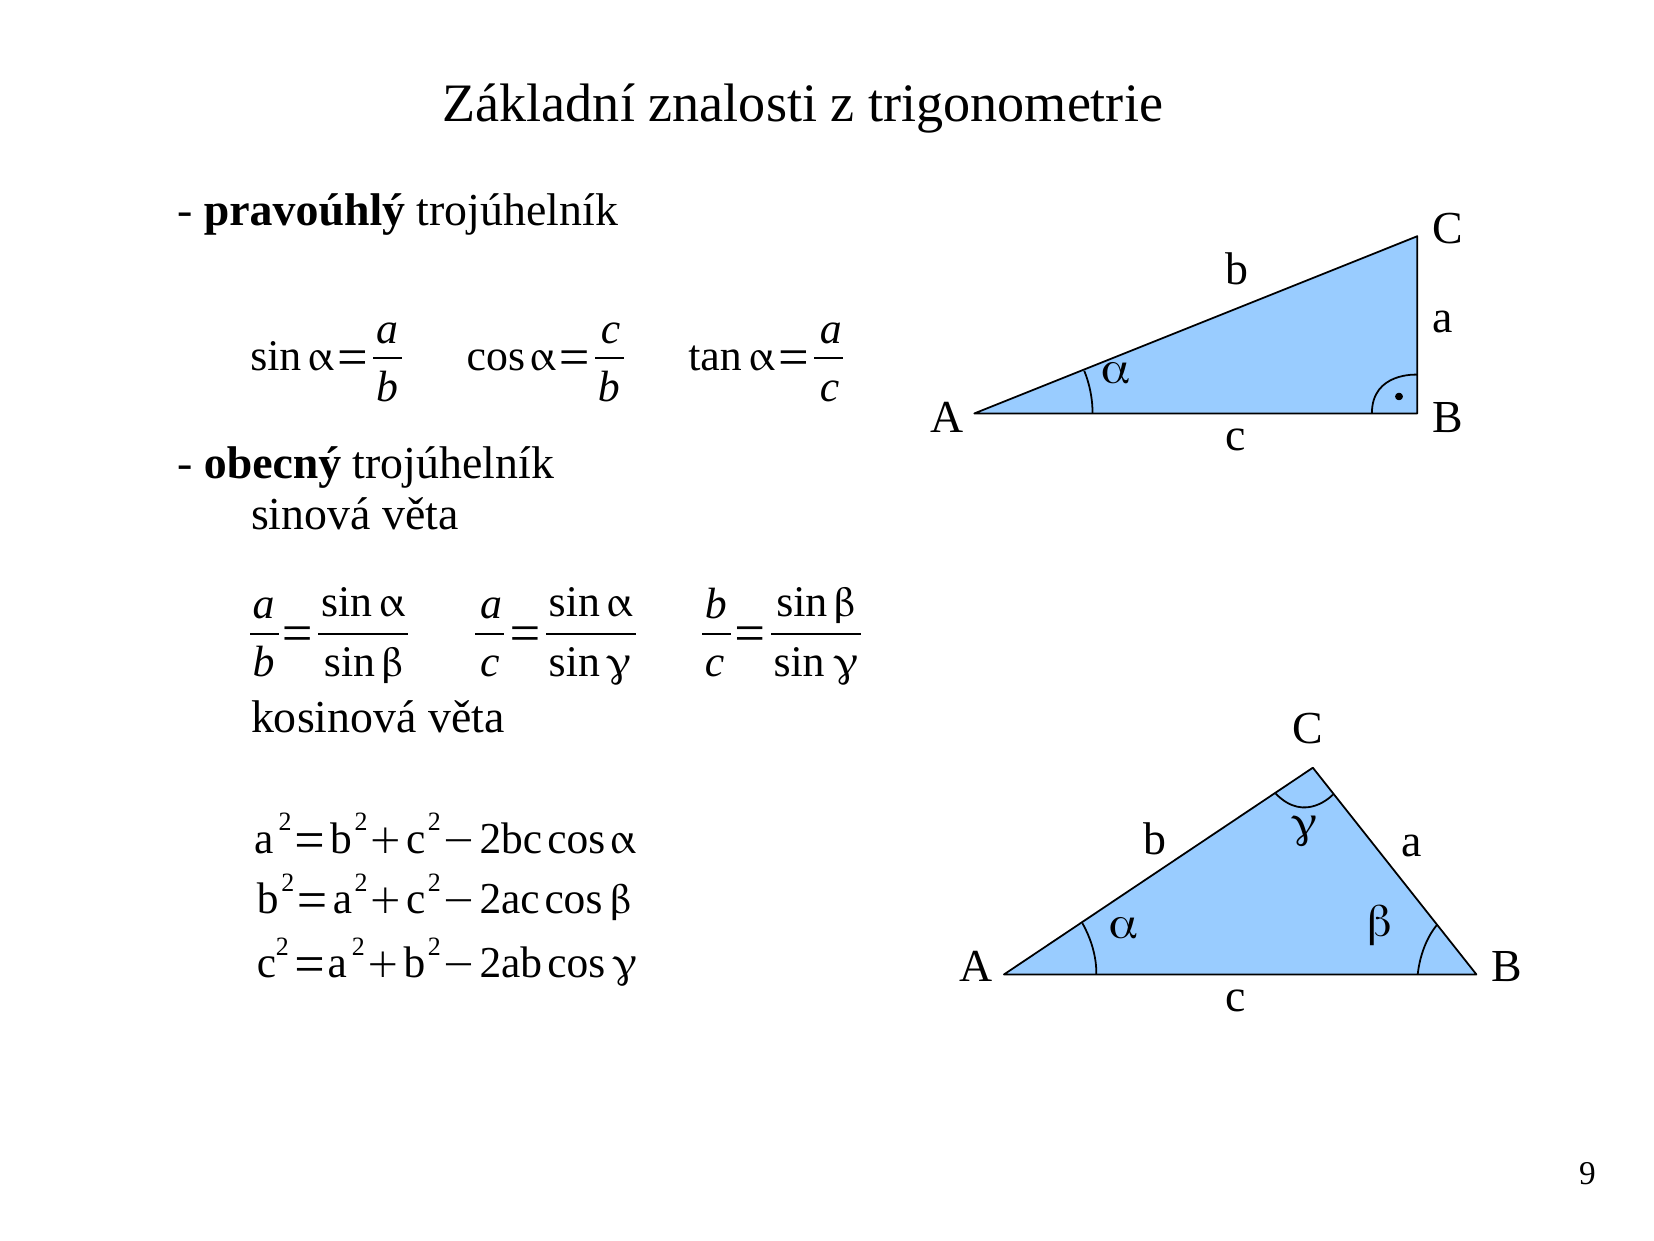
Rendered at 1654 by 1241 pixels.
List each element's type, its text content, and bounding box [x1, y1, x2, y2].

text_box c [1210, 975, 1329, 1034]
title Základní znalosti z trigonometrie [59, 0, 1548, 207]
text_box - pravoúhlý trojúhelník - obecný trojúhelník sinová věta kosinová věta [88, 177, 1152, 916]
text_box b [1128, 806, 1254, 878]
text_box [1034, 368, 1086, 414]
text_box [1373, 376, 1418, 414]
text_box A [915, 383, 1034, 455]
text_box A [944, 933, 1063, 1004]
text_box b [1210, 236, 1329, 307]
text_box g [1276, 798, 1395, 874]
text_box b [1352, 897, 1471, 973]
chart [239, 302, 857, 414]
text_box [1003, 914, 1093, 975]
text_box a [1395, 807, 1505, 879]
text_box a [1093, 899, 1213, 975]
chart [236, 575, 875, 691]
text_box [1147, 236, 1418, 414]
text_box B [1476, 933, 1595, 1004]
text_box a [1417, 283, 1536, 355]
text_box C [1278, 695, 1397, 766]
text_box [1116, 767, 1416, 975]
text_box [1419, 967, 1477, 975]
text_box B [1417, 383, 1536, 455]
text_box c [1210, 402, 1329, 473]
chart [237, 806, 649, 990]
text_box a [1086, 344, 1205, 419]
text_box C [1417, 195, 1536, 266]
